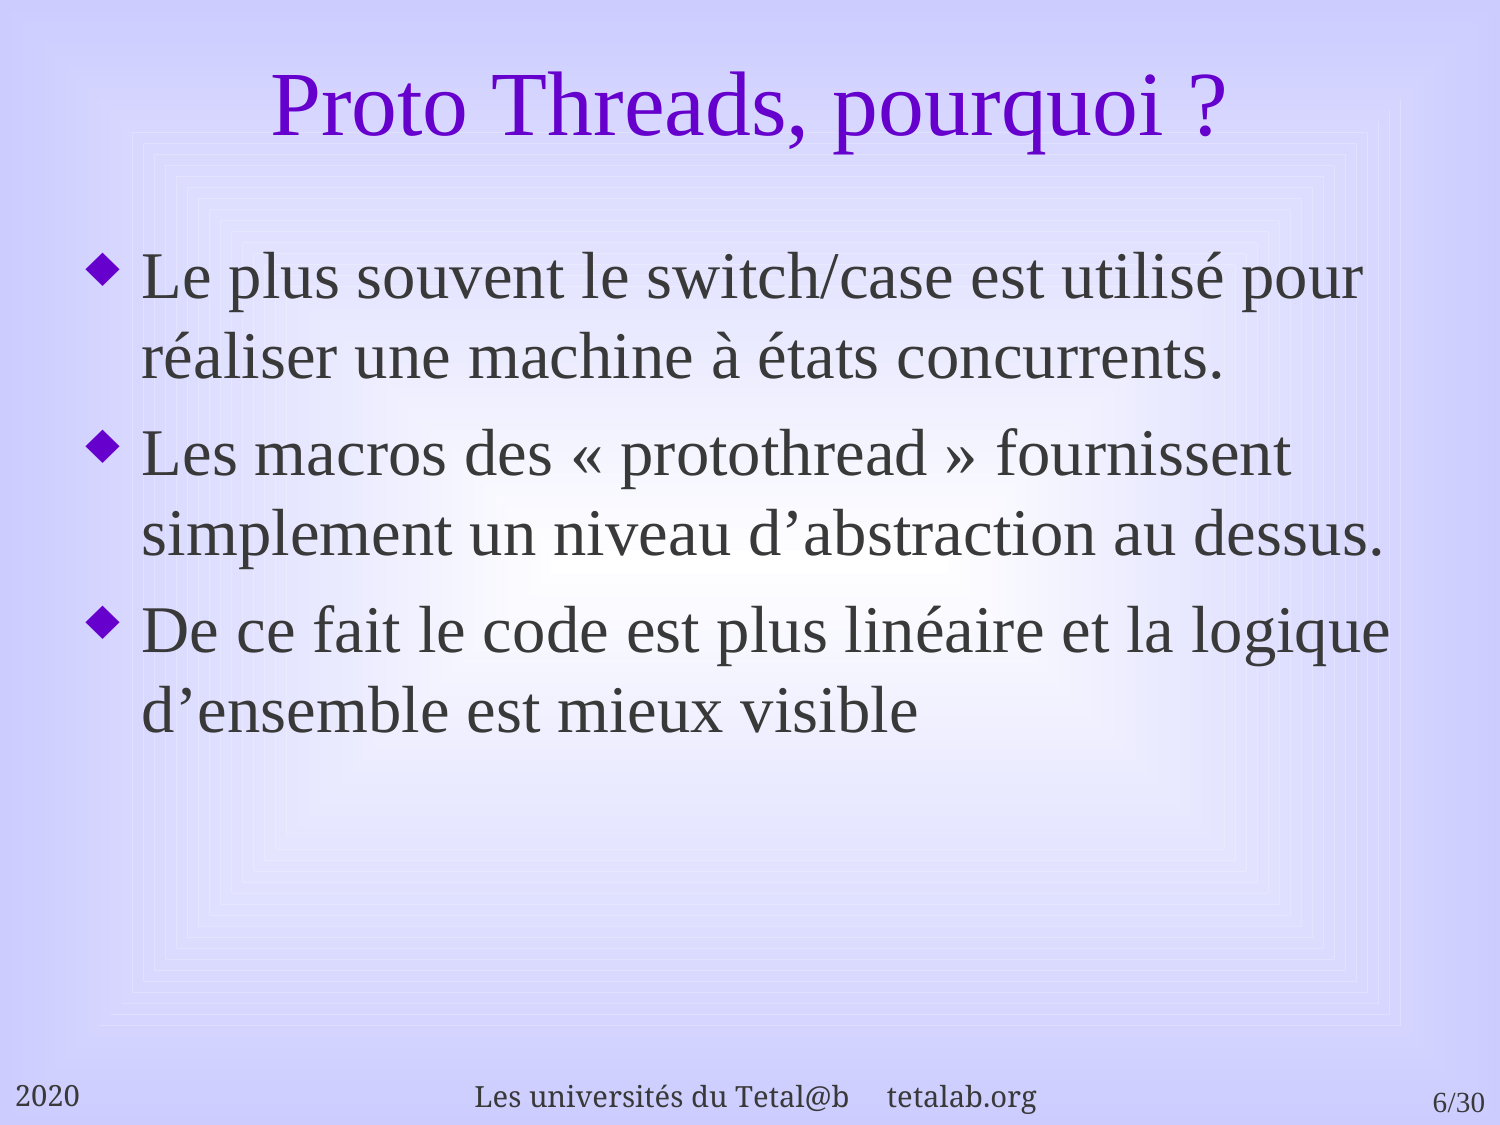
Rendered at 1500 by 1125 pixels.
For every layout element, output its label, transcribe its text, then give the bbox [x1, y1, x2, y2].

title Proto Threads, pourquoi ? [0, 0, 1500, 198]
list Le plus souvent le switch/case est utilisé pour réaliser une machine à états concurrents. Les macros des « protothread » fournissent simplement un niveau d’abstraction au dessus. De ce fait le code est plus linéaire et la logique d’ensemble est mieux visible [70, 224, 1453, 1016]
